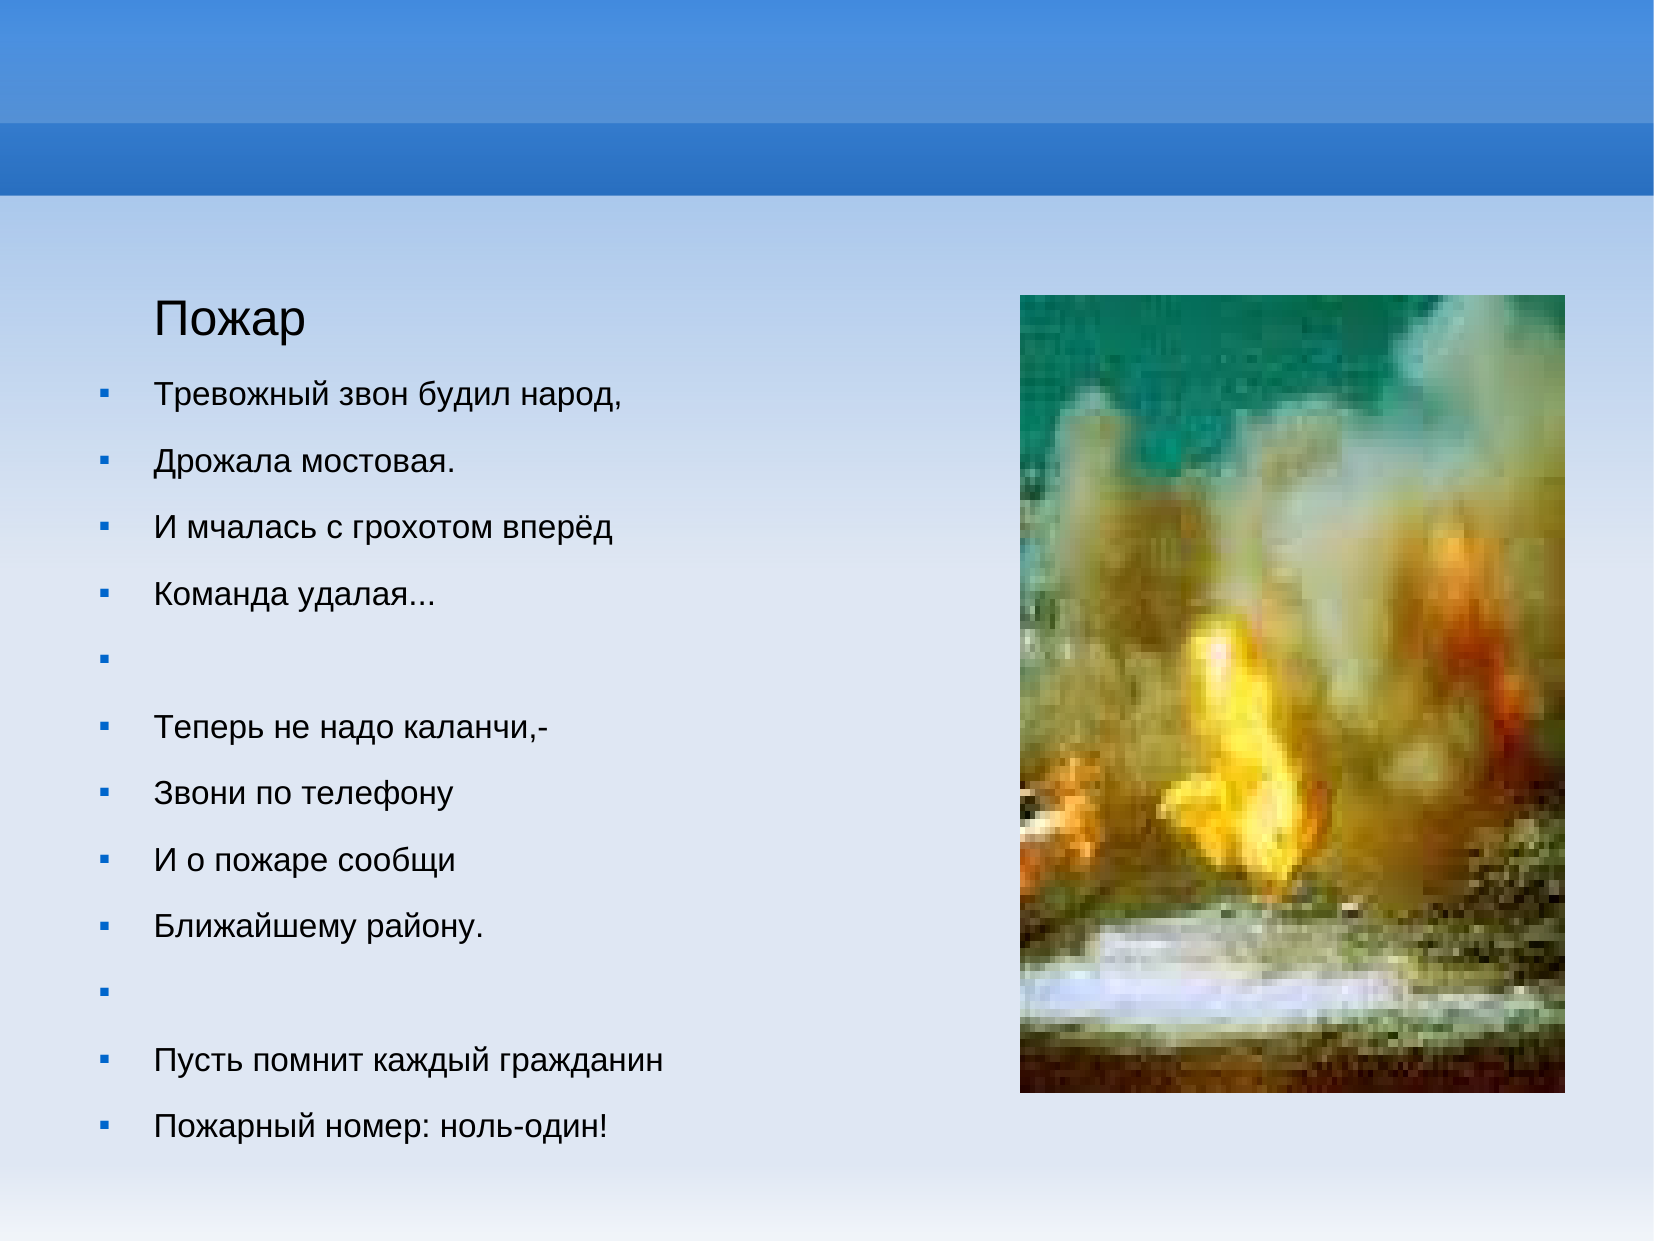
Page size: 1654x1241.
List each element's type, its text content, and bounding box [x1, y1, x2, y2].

picture [0, 0, 1654, 1241]
list Пожар Тревожный звон будил народ, Дрожала мостовая. И мчалась с грохотом вперёд Команда удалая... Теперь не надо каланчи,- Звони по телефону И о пожаре сообщи Ближайшему району. Пусть помнит каждый гражданин Пожарный номер: ноль-один! [82, 290, 1571, 1145]
